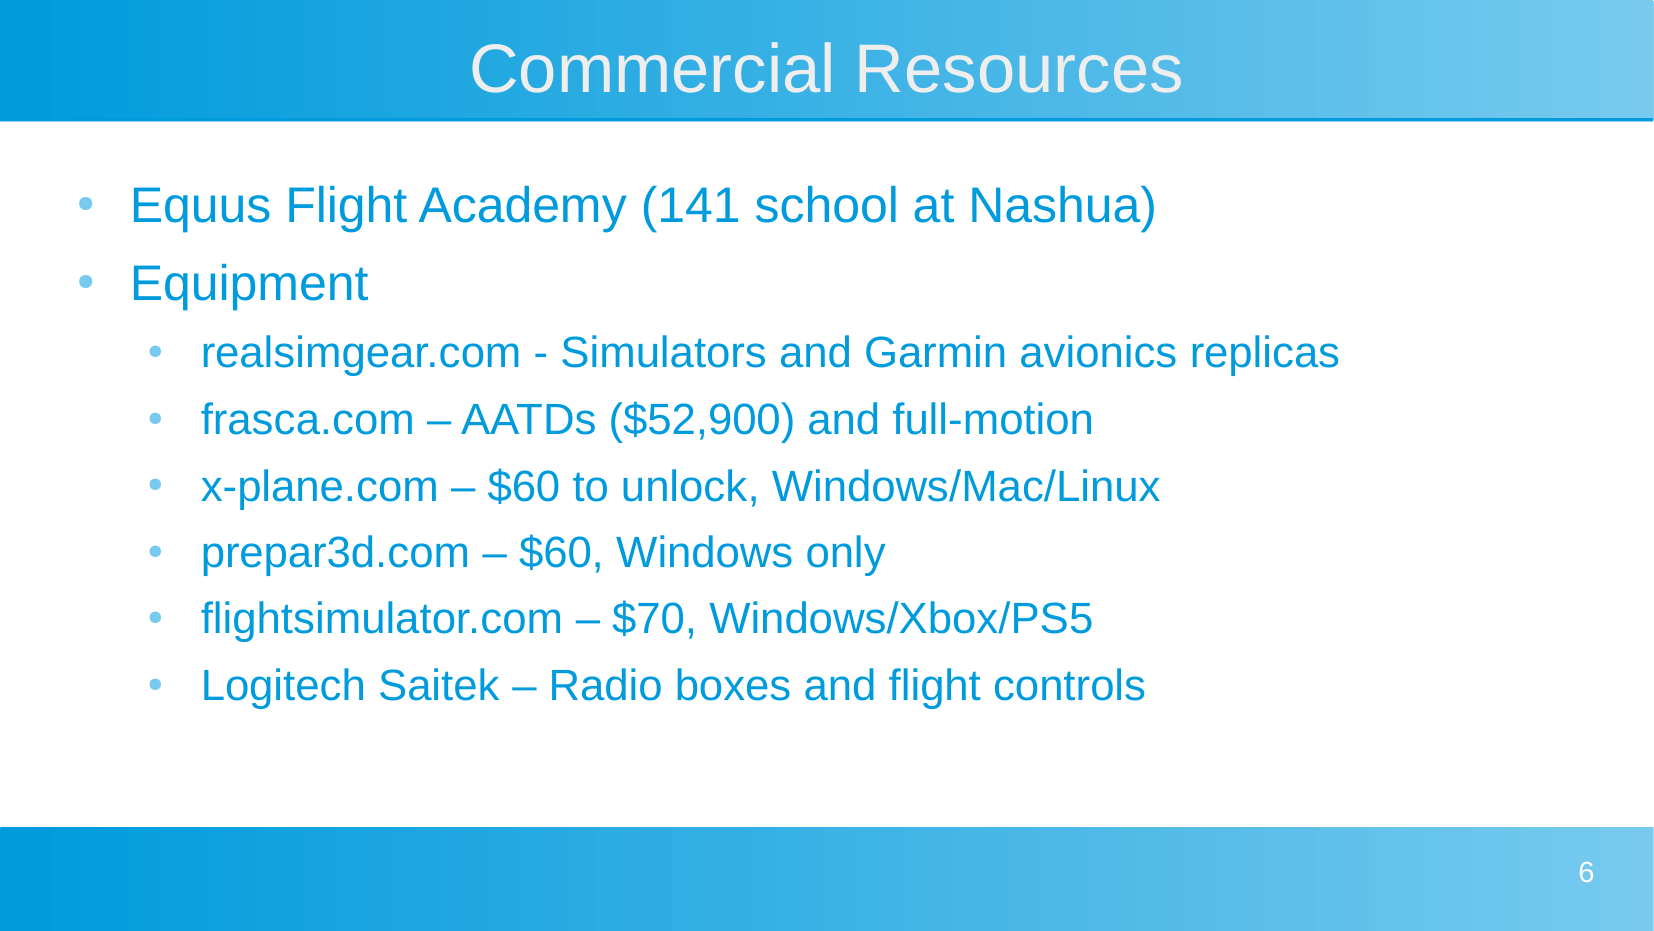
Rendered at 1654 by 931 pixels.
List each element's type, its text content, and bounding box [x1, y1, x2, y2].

list Equus Flight Academy (141 school at Nashua) Equipment realsimgear.com - Simulators and Garmin avionics replicas frasca.com – AATDs ($52,900) and full-motion x-plane.com – $60 to unlock, Windows/Mac/Linux prepar3d.com – $60, Windows only flightsimulator.com – $70, Windows/Xbox/PS5 Logitech Saitek – Radio boxes and flight controls [59, 177, 1595, 768]
title Commercial Resources [59, 29, 1595, 108]
